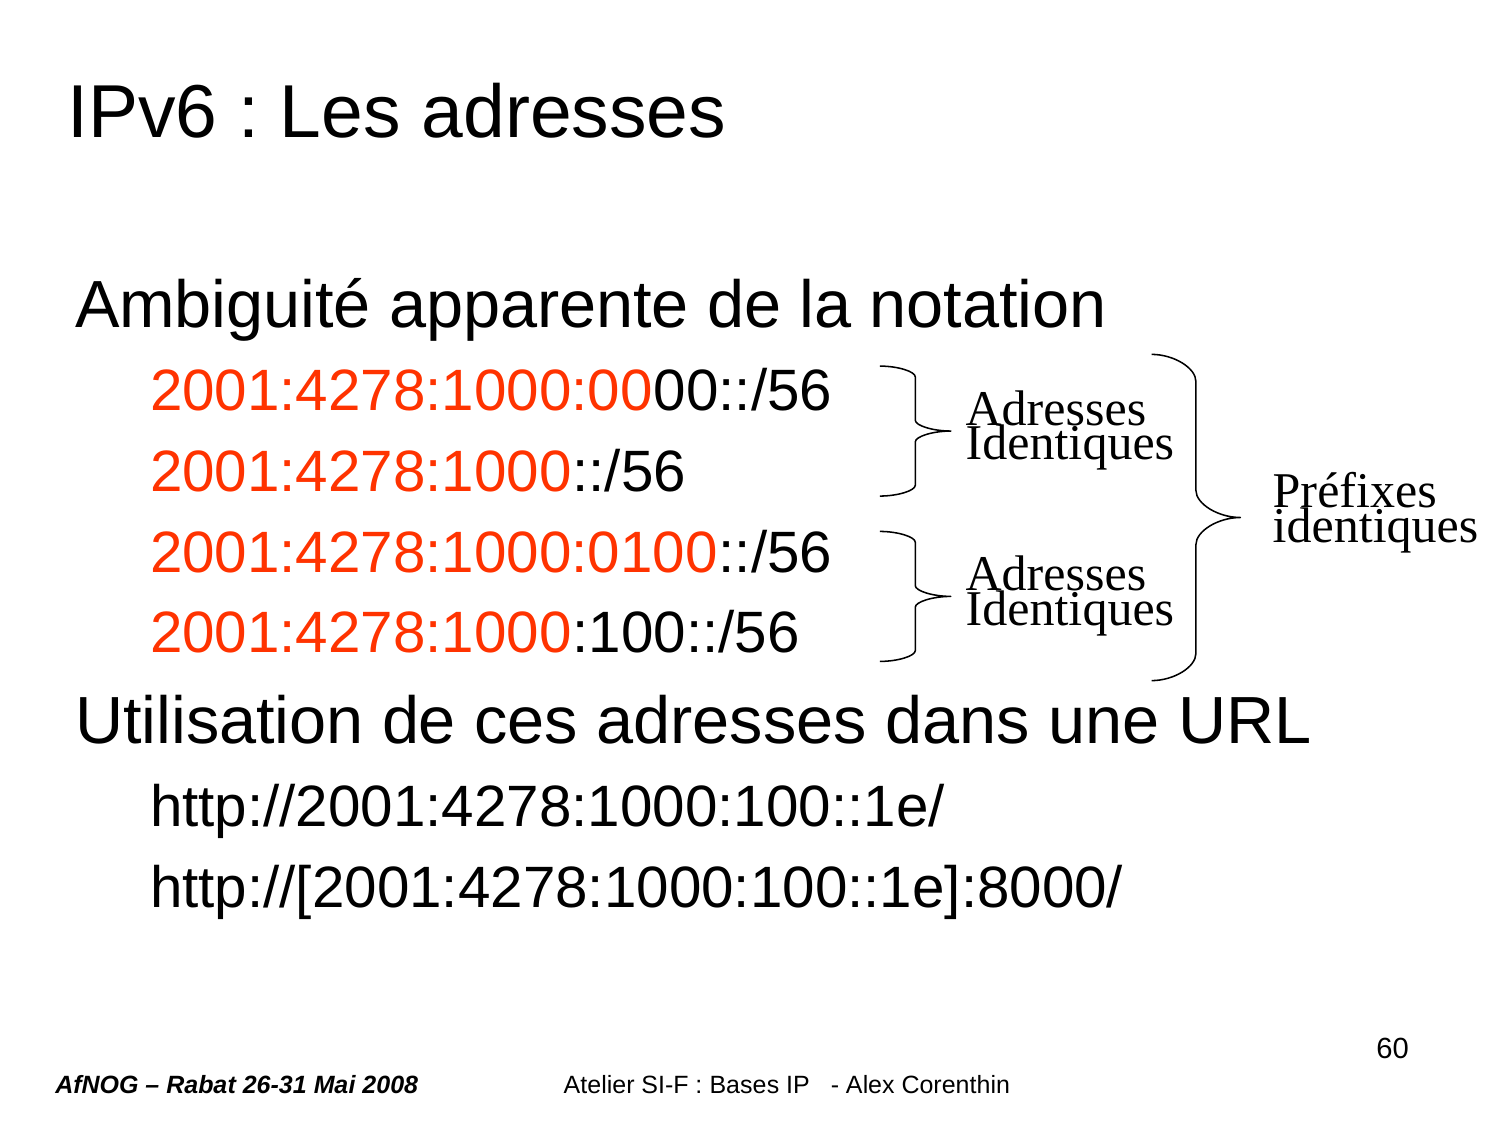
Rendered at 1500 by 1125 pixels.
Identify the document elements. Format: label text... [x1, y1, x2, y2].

text_box Préfixes identiques [1257, 472, 1500, 558]
text_box Adresses Identiques [950, 555, 1235, 640]
list Ambiguité apparente de la notation 2001:4278:1000:0000::/56 2001:4278:1000::/56 2001:4278:1000:0100::/56 2001:4278:1000:100::/56 Utilisation de ces adresses dans une URL http://2001:4278:1000:100::1e/ http://[2001:4278:1000:100::1e]:8000/ [75, 267, 1417, 961]
text_box Adresses Identiques [950, 389, 1235, 475]
title IPv6 : Les adresses [53, 56, 1329, 162]
